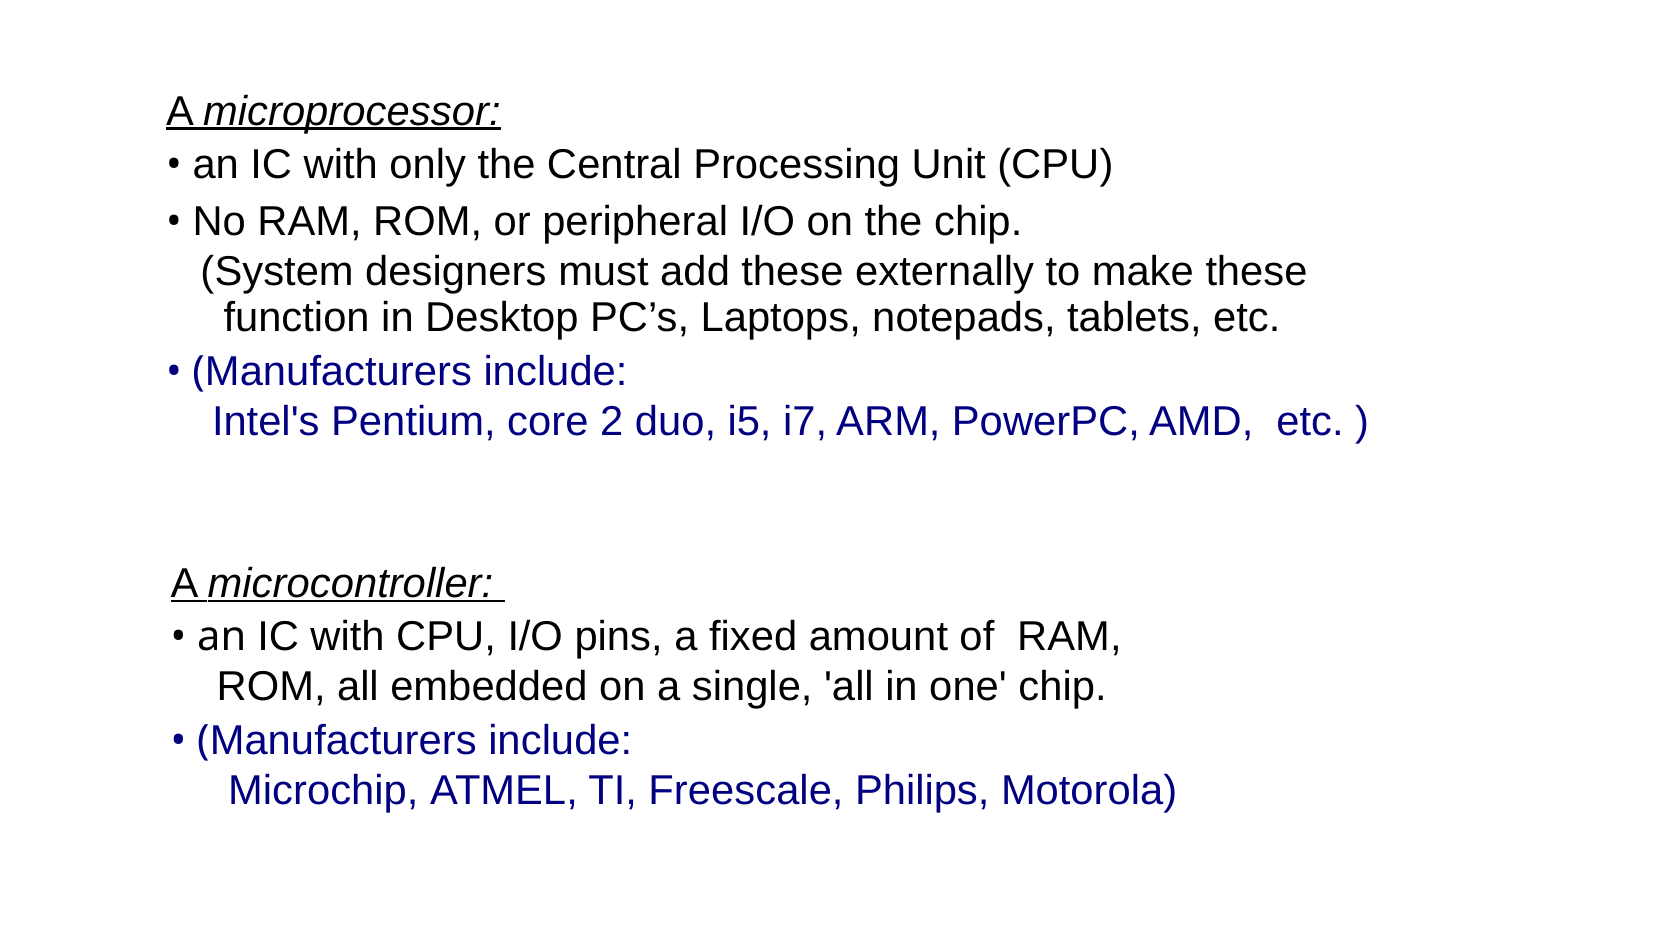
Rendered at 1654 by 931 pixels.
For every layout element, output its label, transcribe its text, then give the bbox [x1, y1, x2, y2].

title A microprocessor: • an IC with only the Central Processing Unit (CPU) • No RAM, ROM, or peripheral I/O on the chip. (System designers must add these externally to make these function in Desktop PC’s, Laptops, notepads, tablets, etc. • (Manufacturers include: Intel's Pentium, core 2 duo, i5, i7, ARM, PowerPC, AMD, etc. ) [166, 59, 1534, 472]
title A microcontroller: • an IC with CPU, I/O pins, a fixed amount of RAM, ROM, all embedded on a single, 'all in one' chip. • (Manufacturers include: Microchip, ATMEL, TI, Freescale, Philips, Motorola) [170, 546, 1495, 826]
